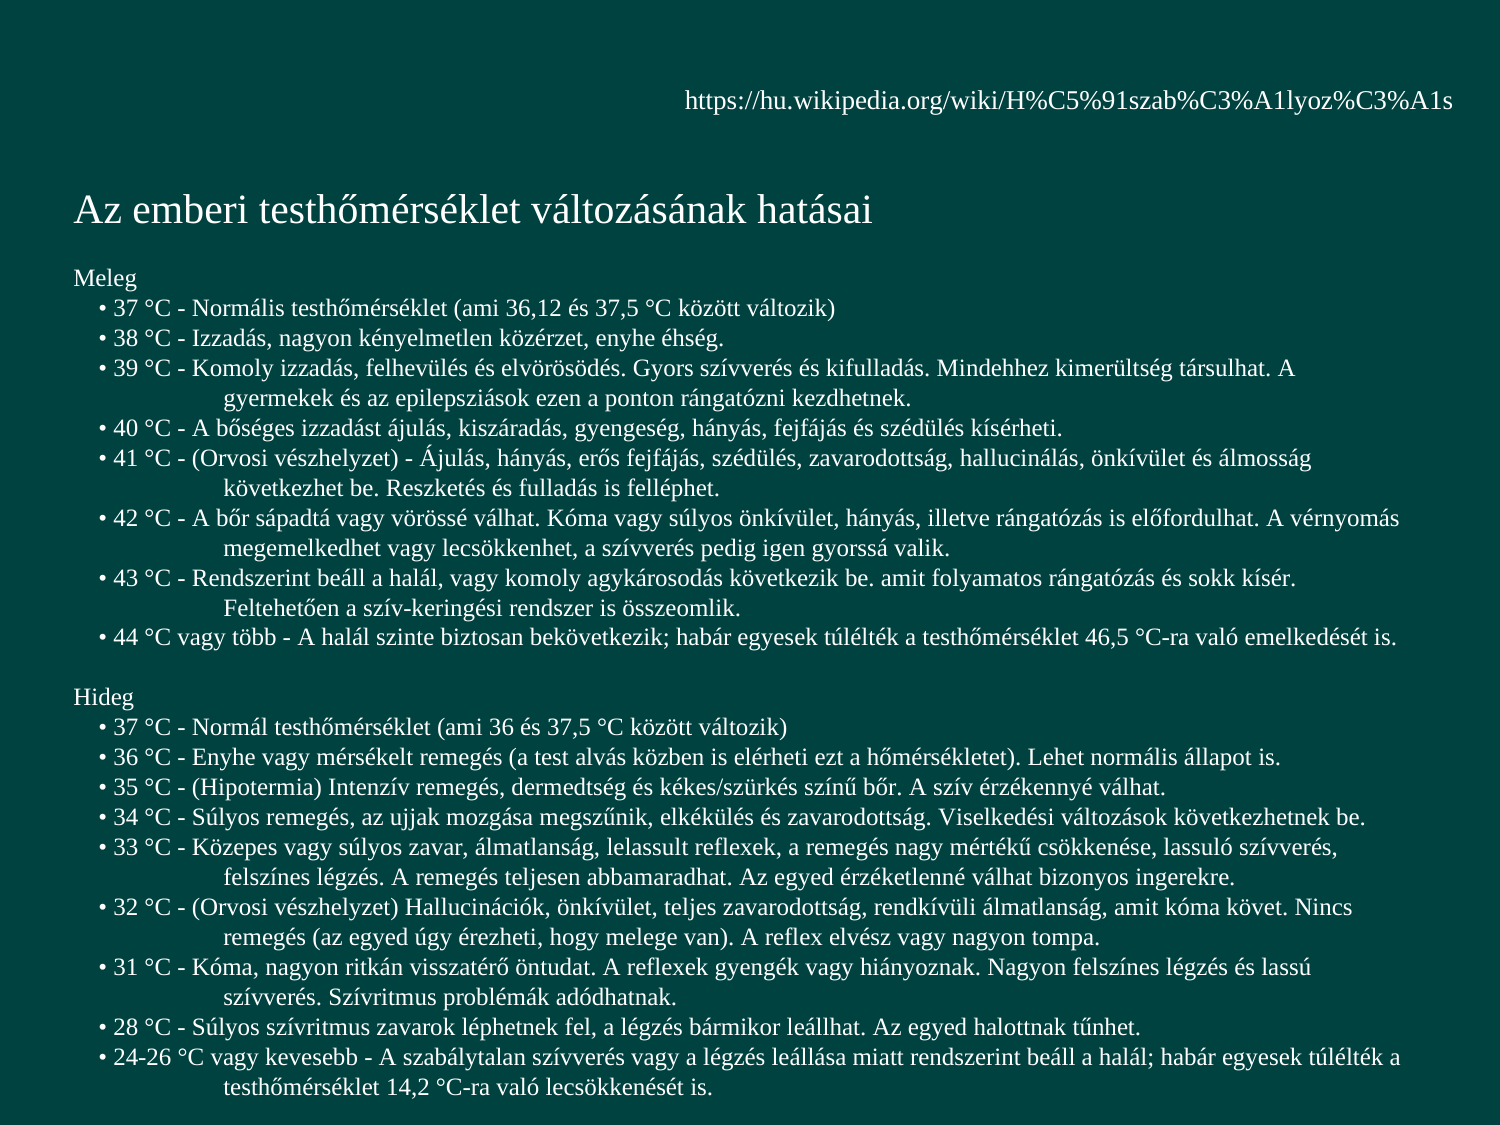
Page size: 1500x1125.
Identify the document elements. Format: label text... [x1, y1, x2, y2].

text_box Az emberi testhőmérséklet változásának hatásai Meleg • 37 °C - Normális testhőmérséklet (ami 36,12 és 37,5 °C között változik) • 38 °C - Izzadás, nagyon kényelmetlen közérzet, enyhe éhség. • 39 °C - Komoly izzadás, felhevülés és elvörösödés. Gyors szívverés és kifulladás. Mindehhez kimerültség társulhat. A gyermekek és az epilepsziások ezen a ponton rángatózni kezdhetnek. • 40 °C - A bőséges izzadást ájulás, kiszáradás, gyengeség, hányás, fejfájás és szédülés kísérheti. • 41 °C - (Orvosi vészhelyzet) - Ájulás, hányás, erős fejfájás, szédülés, zavarodottság, hallucinálás, önkívület és álmosság következhet be. Reszketés és fulladás is felléphet. • 42 °C - A bőr sápadtá vagy vörössé válhat. Kóma vagy súlyos önkívület, hányás, illetve rángatózás is előfordulhat. A vérnyomás megemelkedhet vagy lecsökkenhet, a szívverés pedig igen gyorssá valik. • 43 °C - Rendszerint beáll a halál, vagy komoly agykárosodás következik be. amit folyamatos rángatózás és sokk kísér. Feltehetően a szív-keringési rendszer is összeomlik. • 44 °C vagy több - A halál szinte biztosan bekövetkezik; habár egyesek túlélték a testhőmérséklet 46,5 °C-ra való emelkedését is. Hideg • 37 °C - Normál testhőmérséklet (ami 36 és 37,5 °C között változik) • 36 °C - Enyhe vagy mérsékelt remegés (a test alvás közben is elérheti ezt a hőmérsékletet). Lehet normális állapot is. • 35 °C - (Hipotermia) Intenzív remegés, dermedtség és kékes/szürkés színű bőr. A szív érzékennyé válhat. • 34 °C - Súlyos remegés, az ujjak mozgása megszűnik, elkékülés és zavarodottság. Viselkedési változások következhetnek be. • 33 °C - Közepes vagy súlyos zavar, álmatlanság, lelassult reflexek, a remegés nagy mértékű csökkenése, lassuló szívverés, felszínes légzés. A remegés teljesen abbamaradhat. Az egyed érzéketlenné válhat bizonyos ingerekre. • 32 °C - (Orvosi vészhelyzet) Hallucinációk, önkívület, teljes zavarodottság, rendkívüli álmatlanság, amit kóma követ. Nincs remegés (az egyed úgy érezheti, hogy melege van). A reflex elvész vagy nagyon tompa. • 31 °C - Kóma, nagyon ritkán visszatérő öntudat. A reflexek gyengék vagy hiányoznak. Nagyon felszínes légzés és lassú szívverés. Szívritmus problémák adódhatnak. • 28 °C - Súlyos szívritmus zavarok léphetnek fel, a légzés bármikor leállhat. Az egyed halottnak tűnhet. • 24-26 °C vagy kevesebb - A szabálytalan szívverés vagy a légzés leállása miatt rendszerint beáll a halál; habár egyesek túlélték a testhőmérséklet 14,2 °C-ra való lecsökkenését is. [58, 174, 1427, 1110]
text_box https://hu.wikipedia.org/wiki/H%C5%91szab%C3%A1lyoz%C3%A1s [637, 75, 1500, 188]
